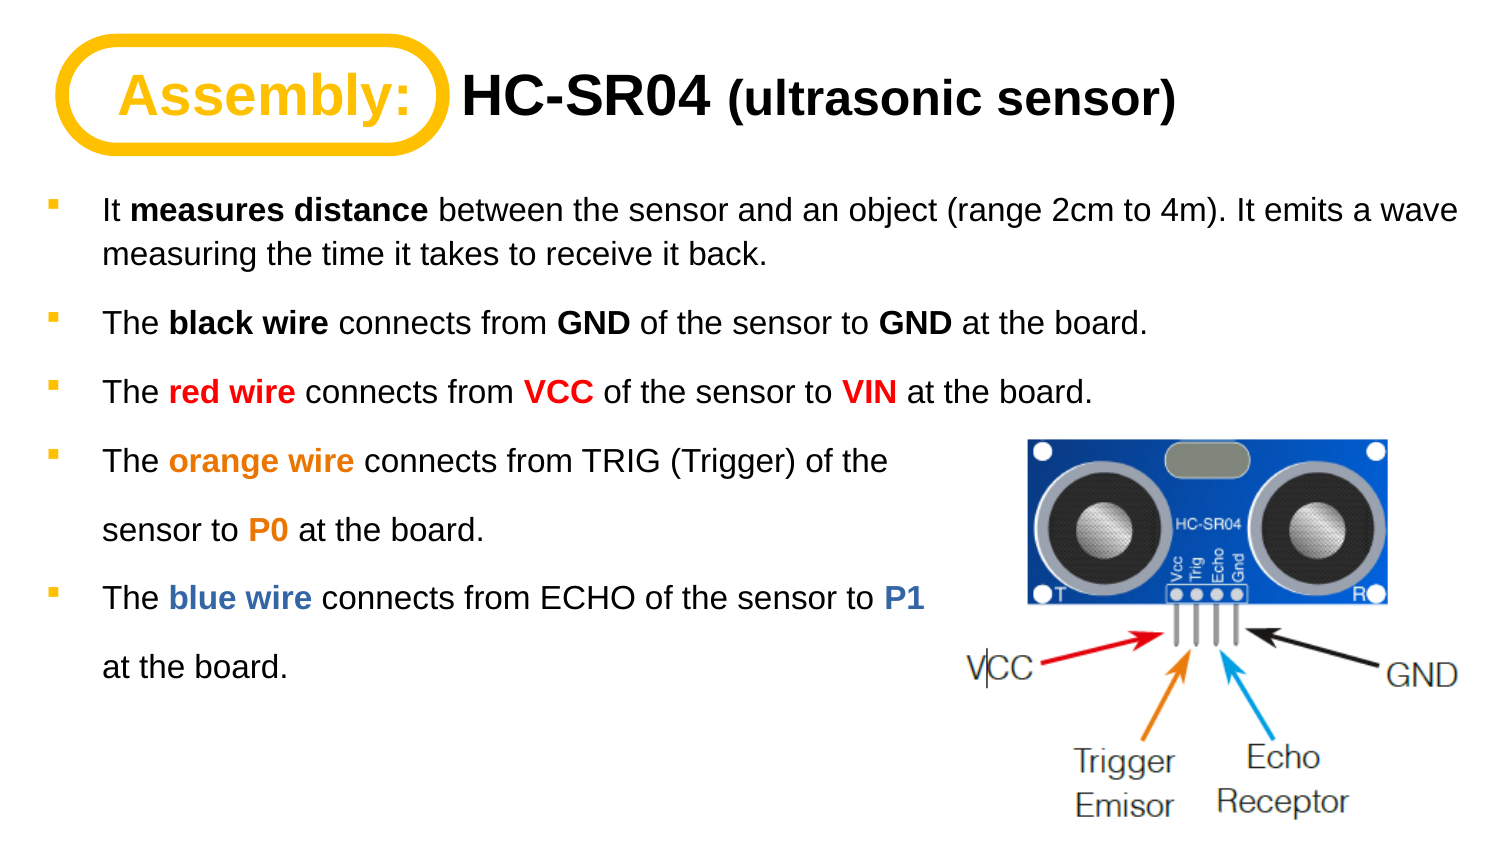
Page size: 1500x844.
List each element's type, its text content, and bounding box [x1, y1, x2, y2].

title Assembly: HC-SR04 (ultrasonic sensor) [110, 48, 436, 142]
picture [935, 411, 1488, 827]
title Assembly: HC-SR04 (ultrasonic sensor) [110, 34, 1500, 159]
text_box It measures distance between the sensor and an object (range 2cm to 4m). It emits a wave measuring the time it takes to receive it back. The black wire connects from GND of the sensor to GND at the board. The red wire connects from VCC of the sensor to VIN at the board. The orange wire connects from TRIG (Trigger) of the sensor to P0 at the board. The blue wire connects from ECHO of the sensor to P1 at the board. [29, 177, 1477, 762]
